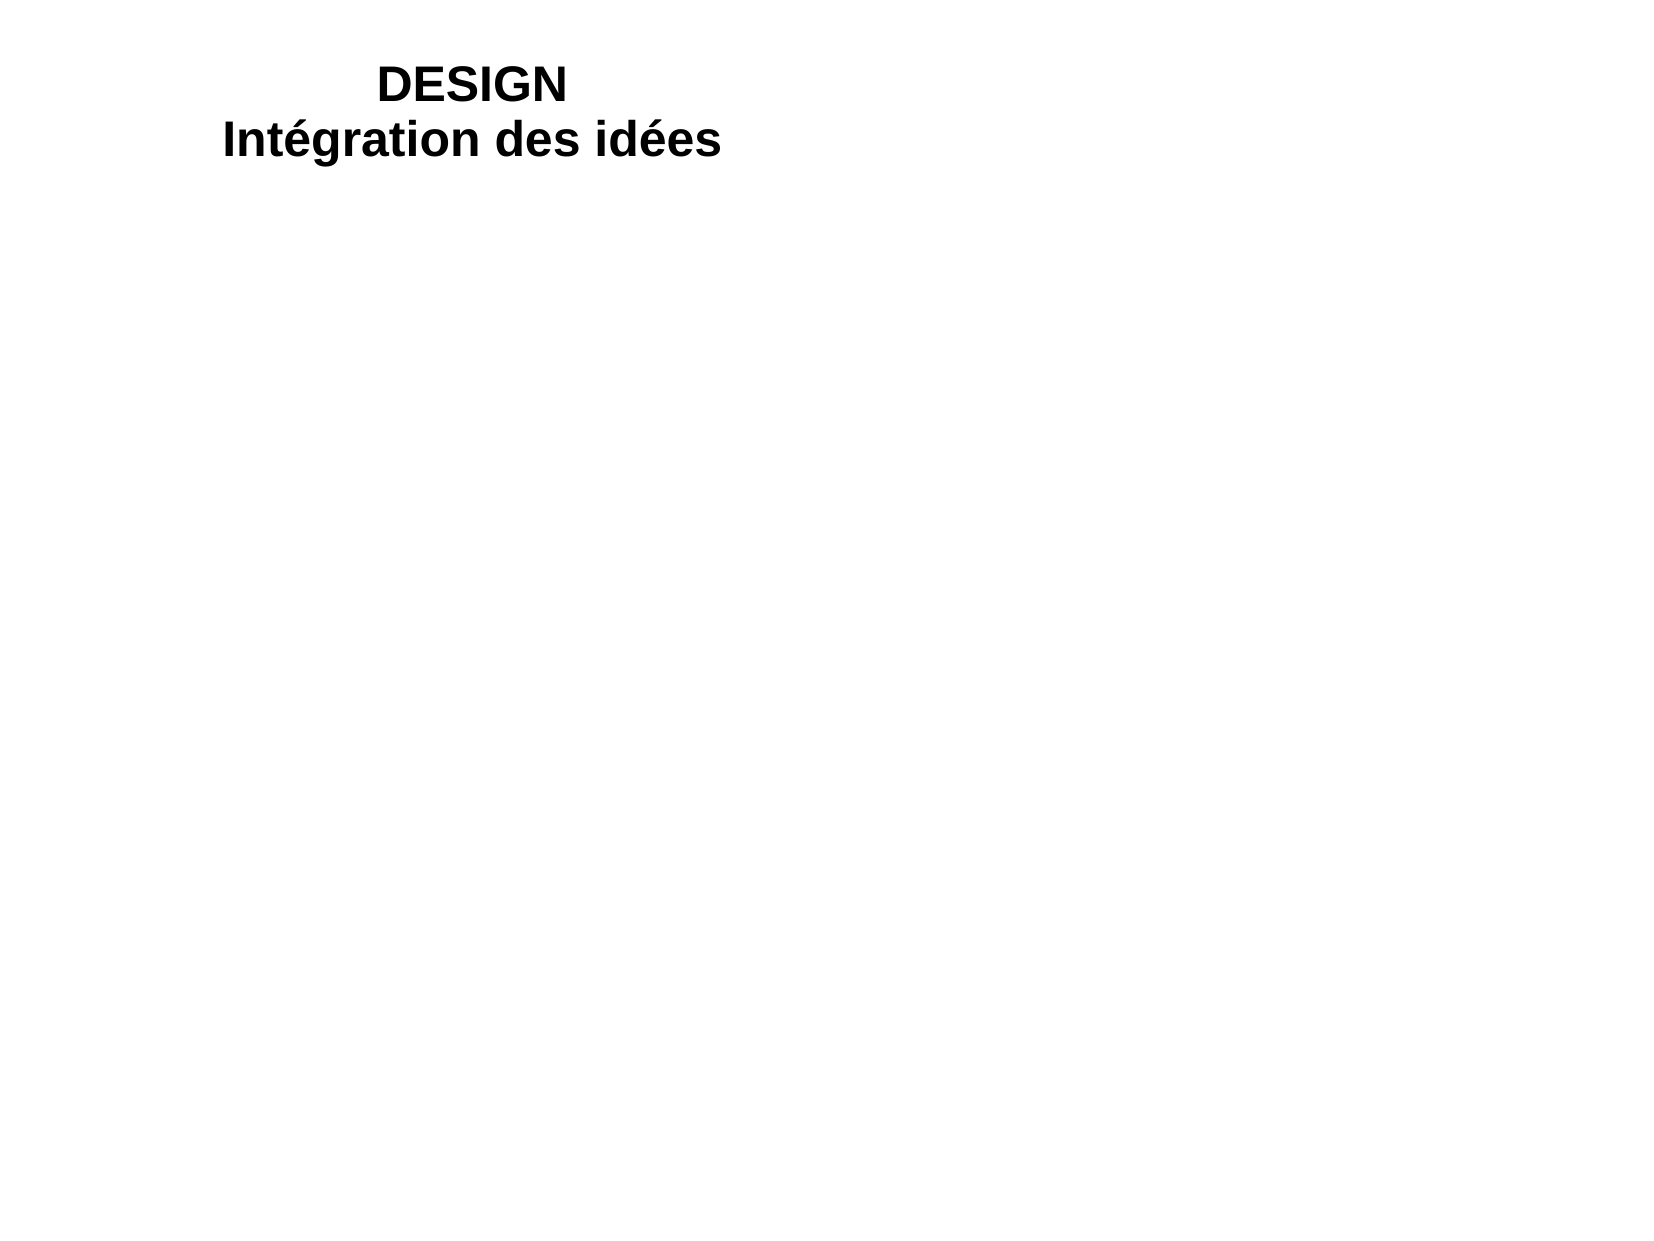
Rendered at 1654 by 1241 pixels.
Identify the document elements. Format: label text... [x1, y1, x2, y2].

title DESIGN Intégration des idées [82, 8, 863, 216]
